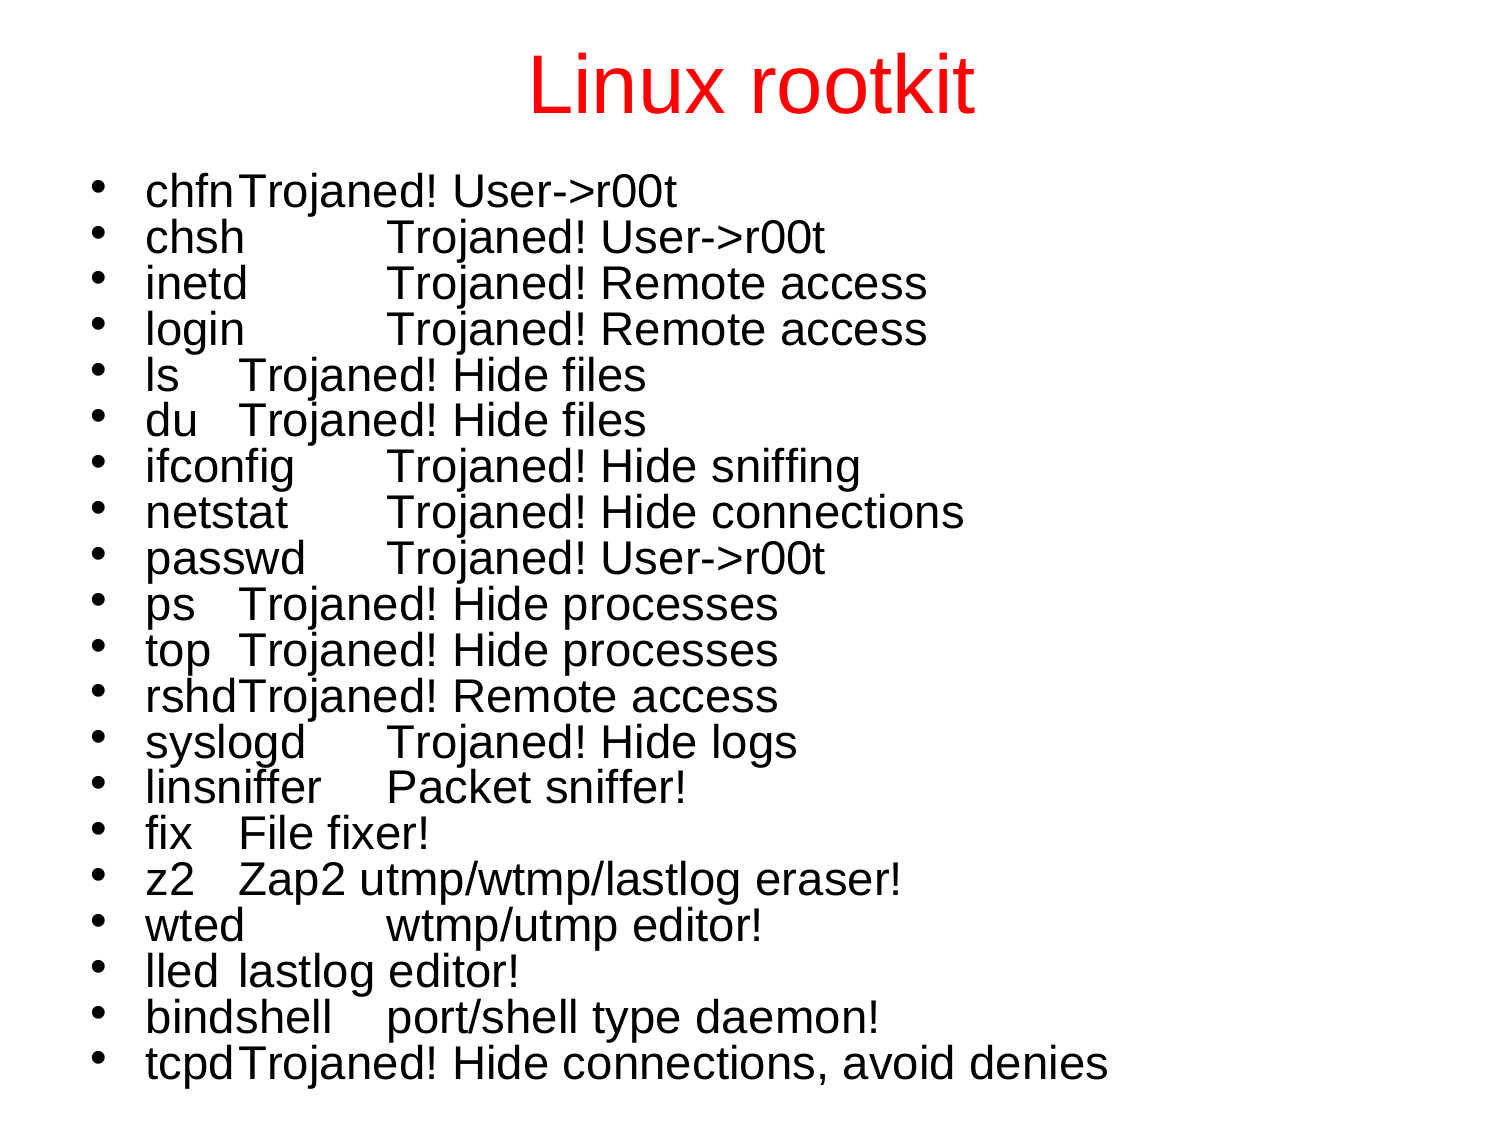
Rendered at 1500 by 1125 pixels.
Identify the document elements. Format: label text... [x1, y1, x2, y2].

title Linux rootkit [76, 0, 1427, 161]
list chfn Trojaned! User->r00t chsh Trojaned! User->r00t inetd Trojaned! Remote access login Trojaned! Remote access ls Trojaned! Hide files du Trojaned! Hide files ifconfig Trojaned! Hide sniffing netstat Trojaned! Hide connections passwd Trojaned! User->r00t ps Trojaned! Hide processes top Trojaned! Hide processes rshd Trojaned! Remote access syslogd Trojaned! Hide logs linsniffer Packet sniffer! fix File fixer! z2 Zap2 utmp/wtmp/lastlog eraser! wted wtmp/utmp editor! lled lastlog editor! bindshell port/shell type daemon! tcpd Trojaned! Hide connections, avoid denies [75, 172, 1426, 1103]
